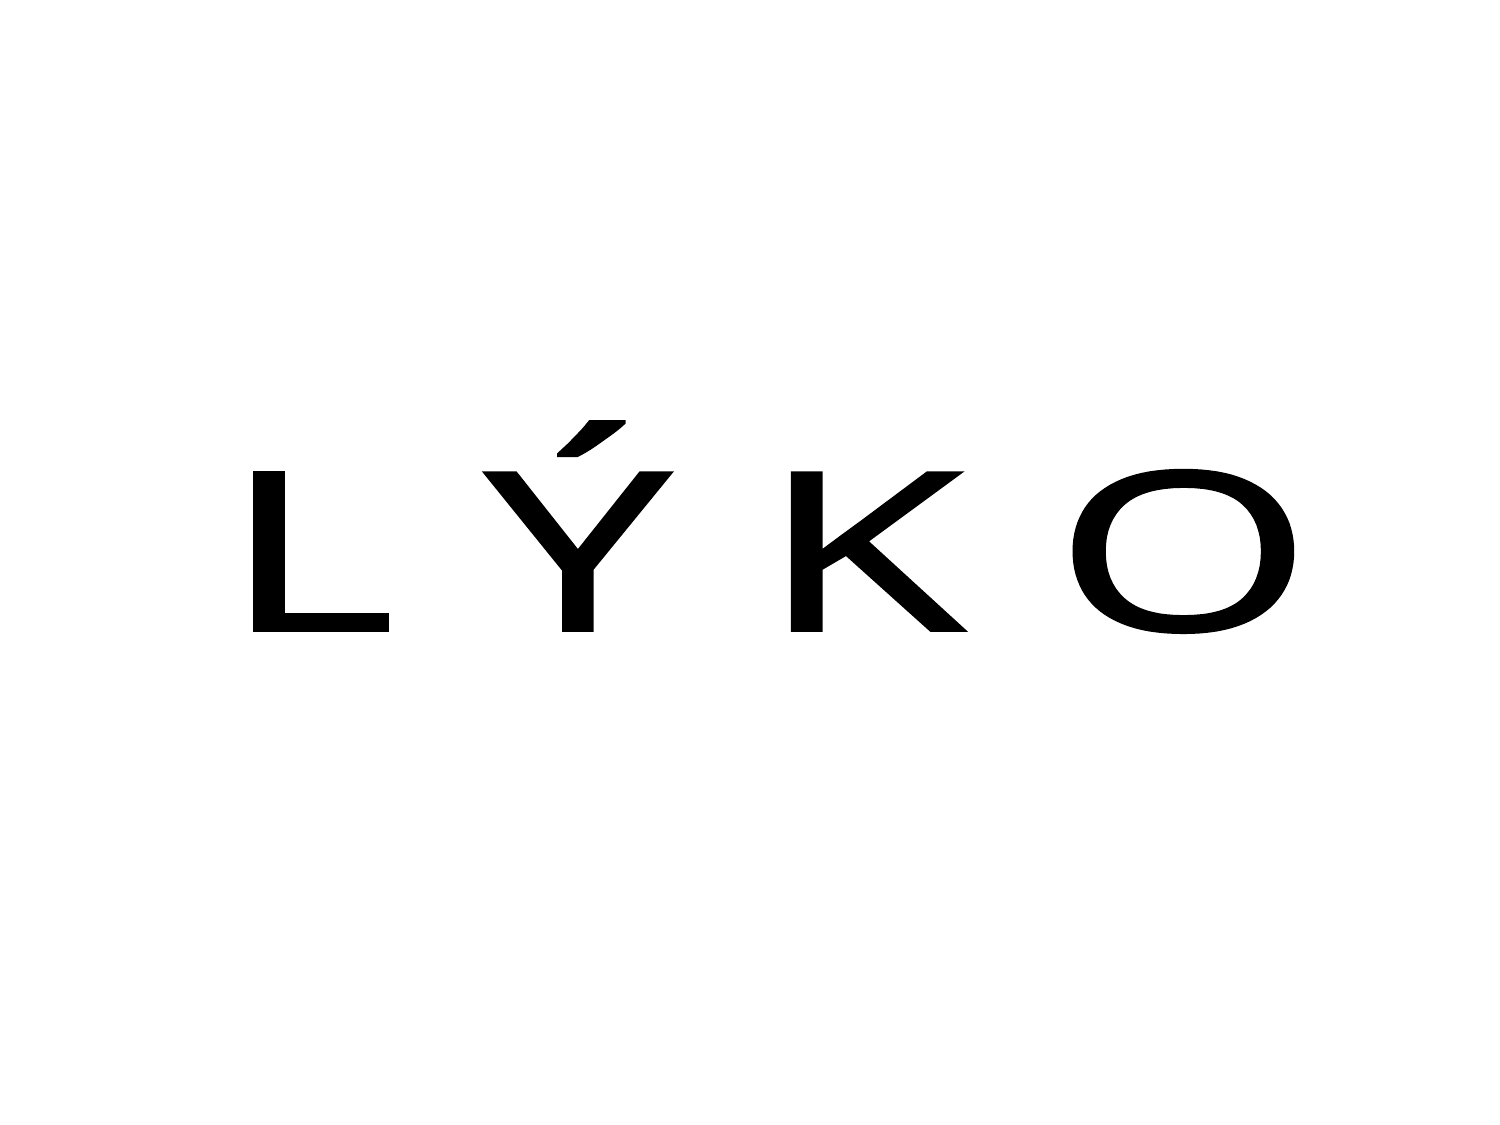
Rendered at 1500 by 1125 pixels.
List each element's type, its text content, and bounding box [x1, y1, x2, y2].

text_box L Ý K O [1073, 469, 1294, 634]
text_box L Ý K O [791, 472, 967, 632]
text_box L Ý K O [253, 472, 389, 632]
text_box L Ý K O [557, 420, 625, 457]
text_box L Ý K O [483, 472, 673, 632]
